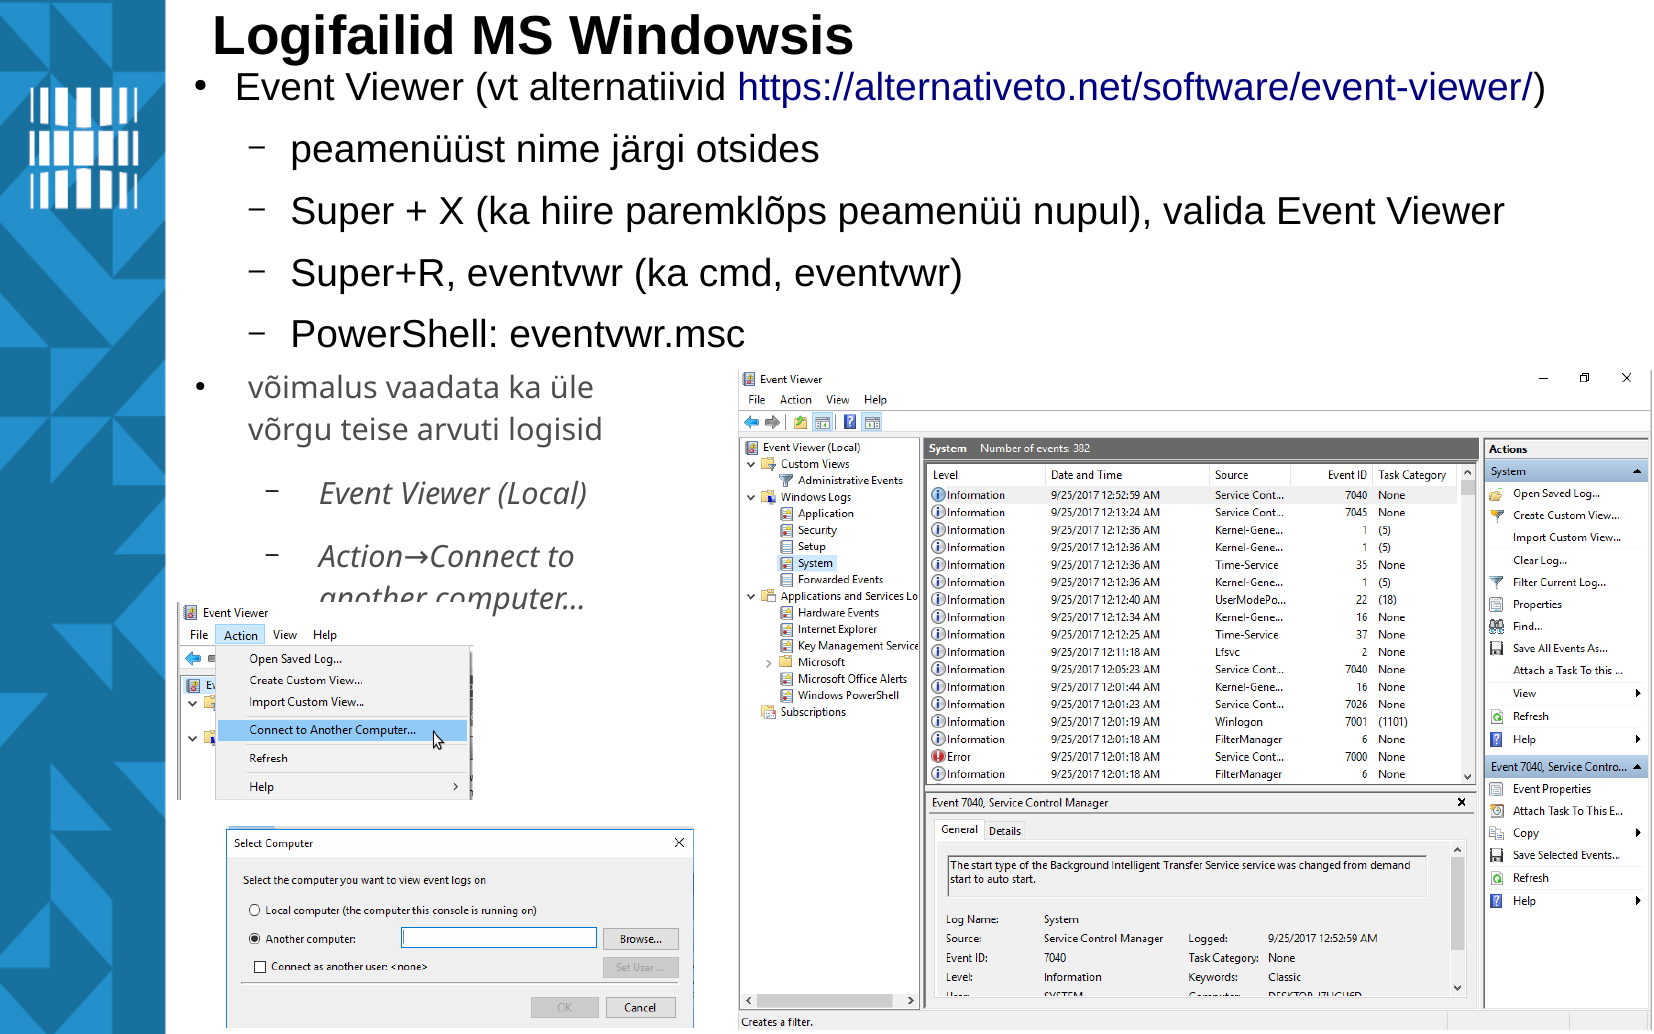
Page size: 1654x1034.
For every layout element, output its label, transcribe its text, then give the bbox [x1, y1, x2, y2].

list Event Viewer (vt alternatiivid https://alternativeto.net/software/event-viewer/) peamenüüst nime järgi otsides Super + X (ka hiire paremklõps peamenüü nupul), valida Event Viewer Super+R, eventvwr (ka cmd, eventvwr) PowerShell: eventvwr.msc [179, 64, 1613, 361]
picture [177, 602, 473, 800]
title Logifailid MS Windowsis [212, 0, 1595, 64]
text_box võimalus vaadata ka üle võrgu teise arvuti logisid Event Viewer (Local) Action→Connect to another computer... [177, 366, 680, 603]
picture [226, 826, 694, 1028]
picture [738, 370, 1652, 1030]
